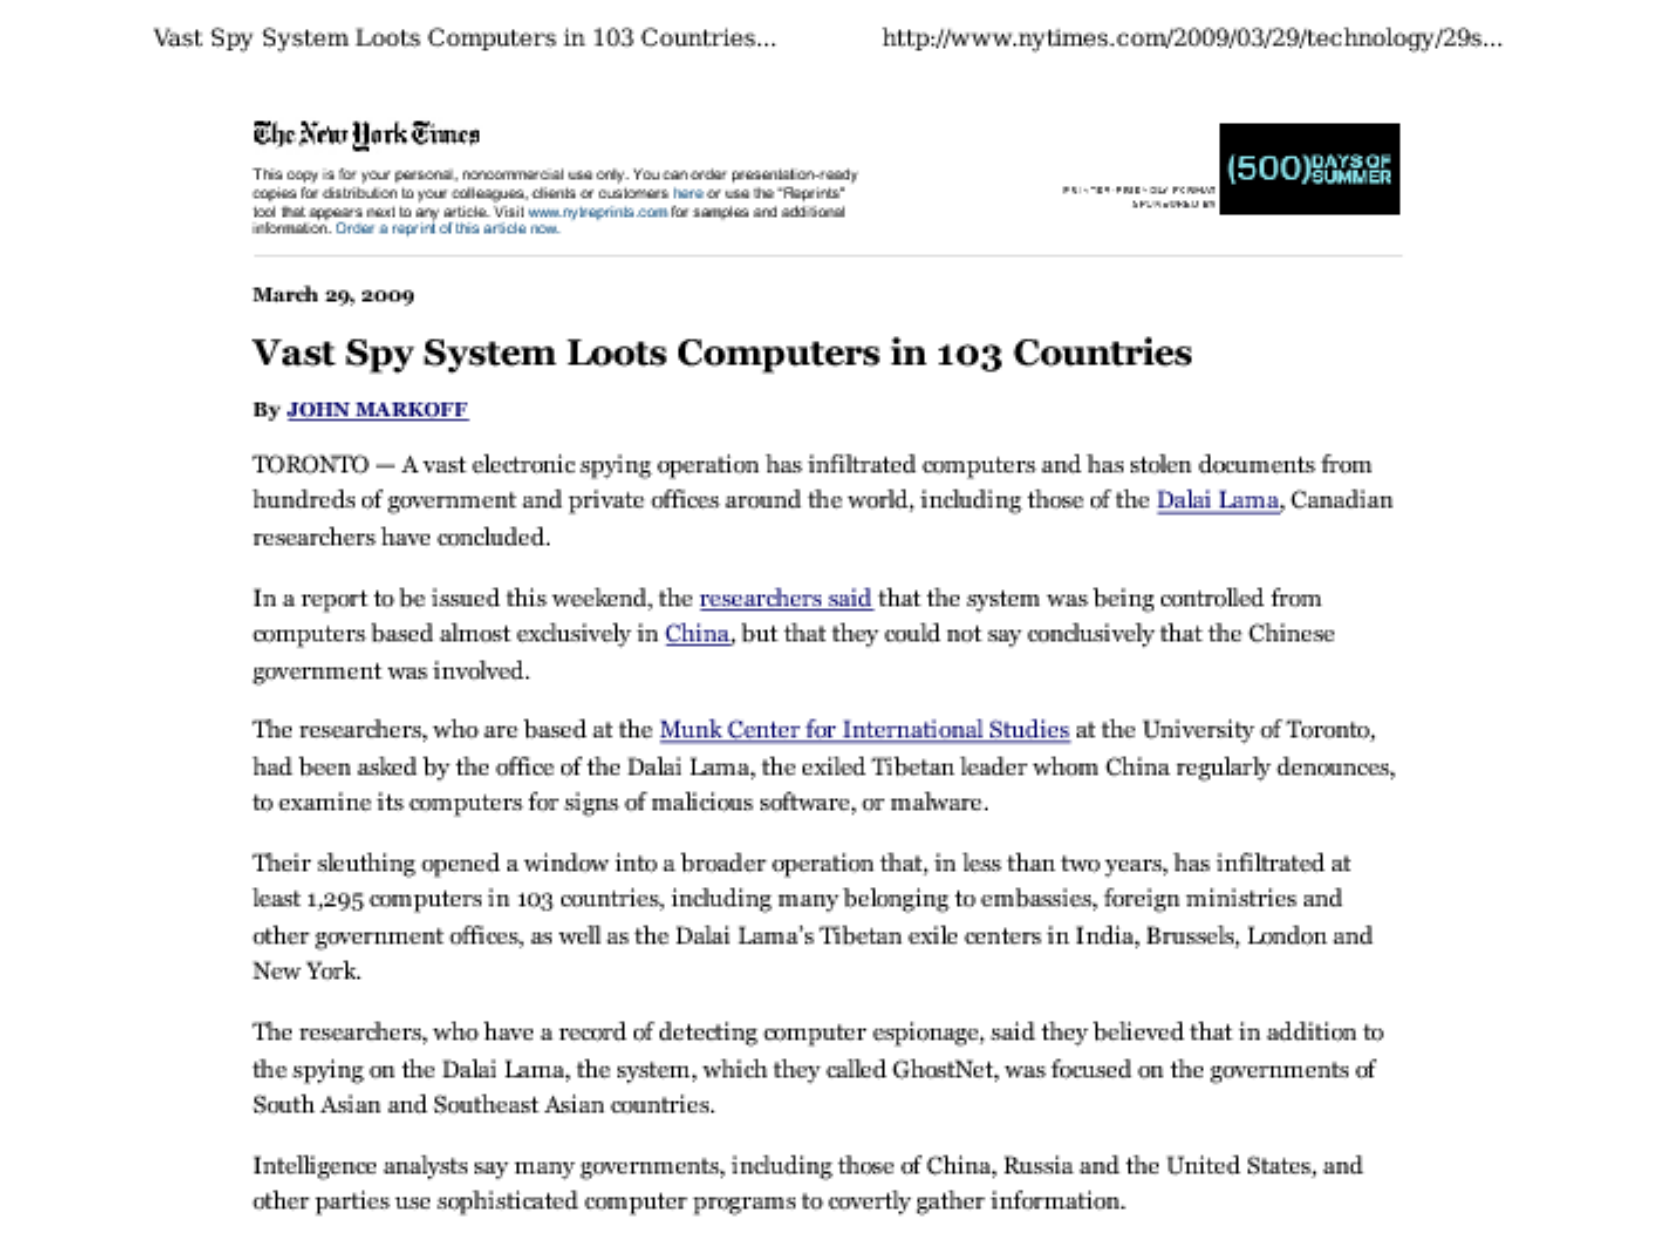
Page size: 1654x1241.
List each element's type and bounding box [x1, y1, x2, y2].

picture [112, 0, 1546, 1241]
